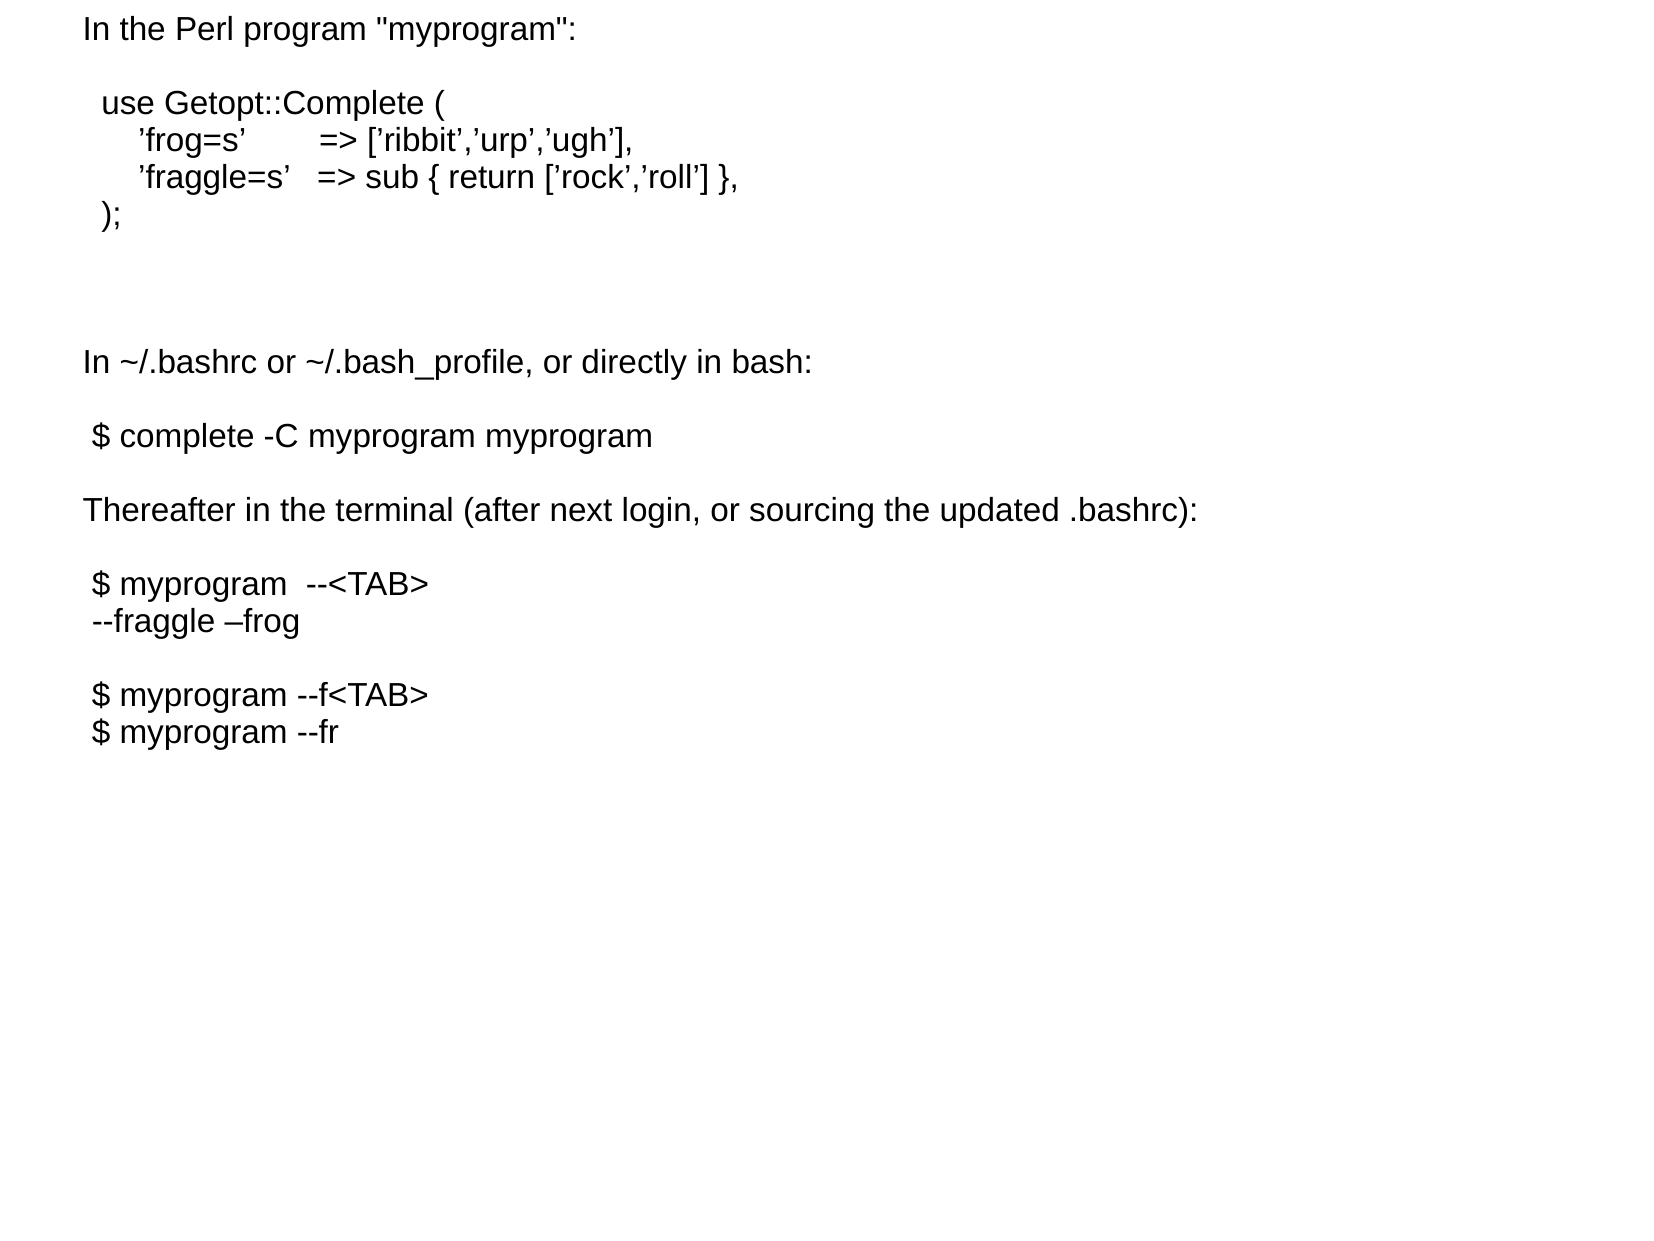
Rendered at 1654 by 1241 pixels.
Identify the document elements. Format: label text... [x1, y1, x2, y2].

subtitle In the Perl program "myprogram": use Getopt::Complete ( ’frog=s’ => [’ribbit’,’urp’,’ugh’], ’fraggle=s’ => sub { return [’rock’,’roll’] }, ); In ~/.bashrc or ~/.bash_profile, or directly in bash: $ complete ‐C myprogram myprogram Thereafter in the terminal (after next login, or sourcing the updated .bashrc): $ myprogram --<TAB> --fraggle –frog $ myprogram ‐‐f<TAB> $ myprogram ‐‐fr [82, 10, 1571, 1070]
